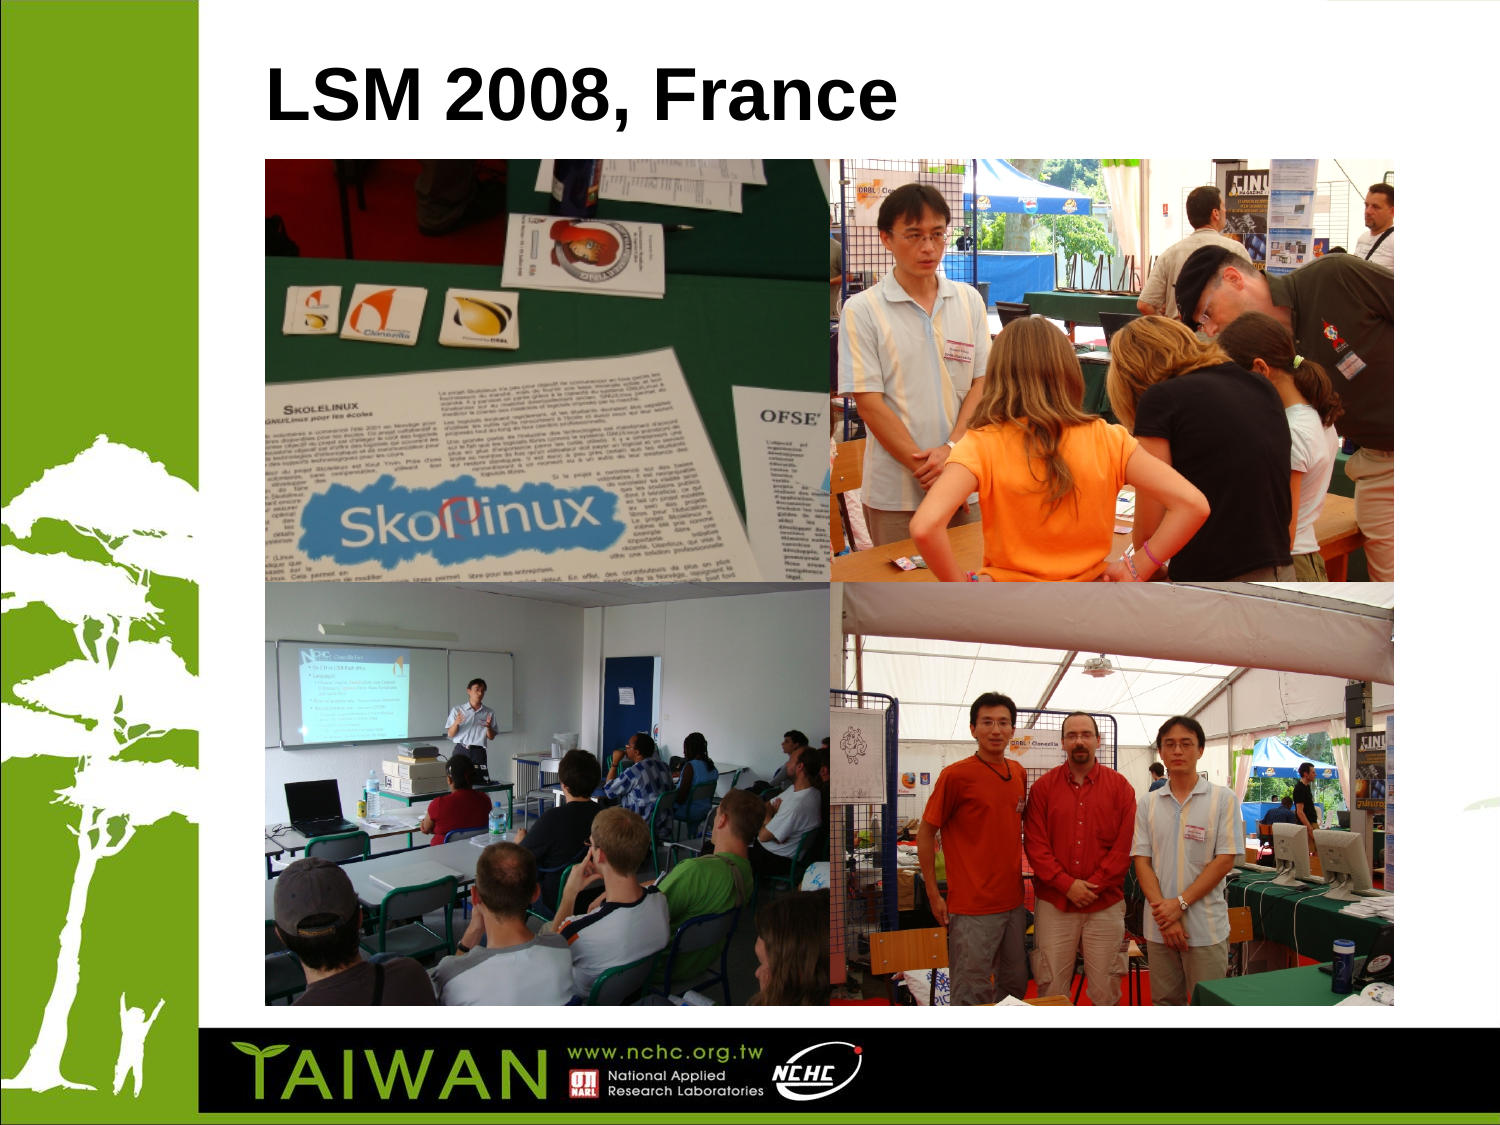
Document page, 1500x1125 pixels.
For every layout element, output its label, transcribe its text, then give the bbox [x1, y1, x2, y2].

picture [0, 0, 1500, 1125]
title LSM 2008, France [265, 0, 1182, 159]
